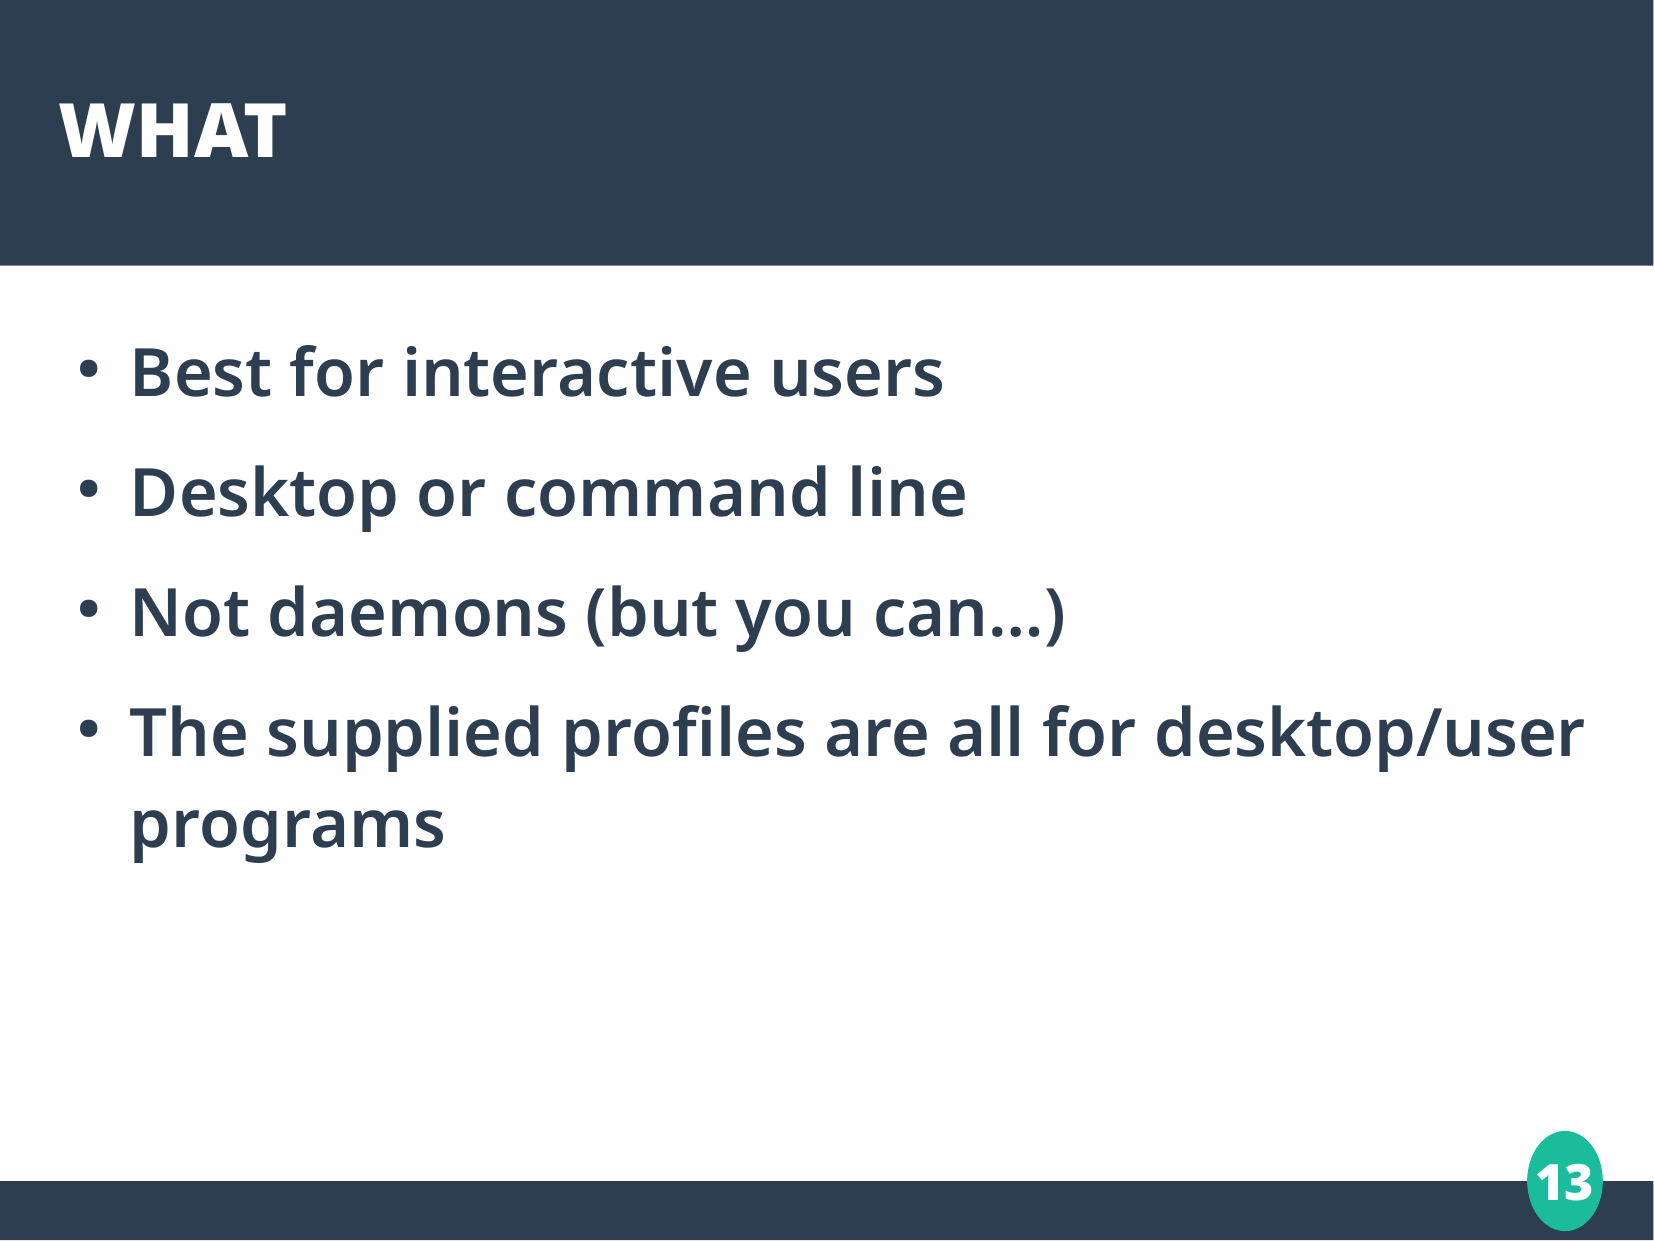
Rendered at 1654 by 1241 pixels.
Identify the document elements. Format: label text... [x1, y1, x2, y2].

title WHAT [59, 49, 1595, 207]
list Best for interactive users Desktop or command line Not daemons (but you can…) The supplied profiles are all for desktop/user programs [59, 324, 1595, 1152]
